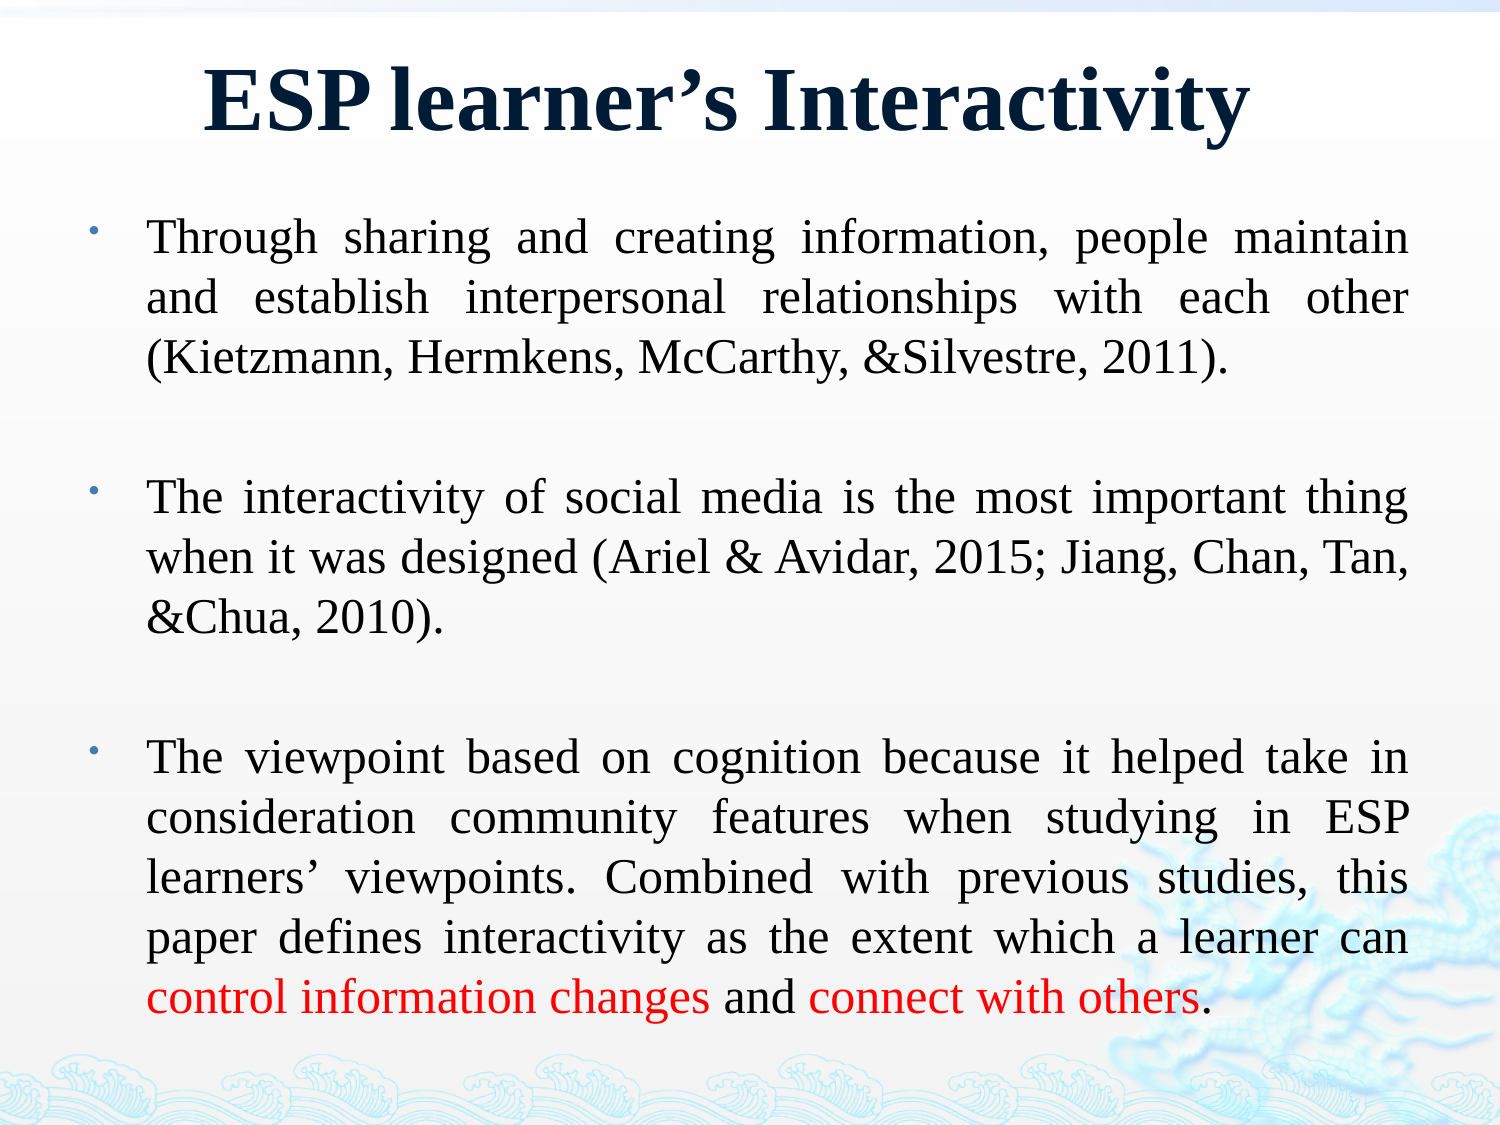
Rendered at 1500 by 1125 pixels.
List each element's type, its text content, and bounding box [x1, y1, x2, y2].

picture [0, 806, 1500, 1125]
title ESP learner’s Interactivity [64, 0, 1415, 188]
list Through sharing and creating information, people maintain and establish interpersonal relationships with each other (Kietzmann, Hermkens, McCarthy, &Silvestre, 2011). The interactivity of social media is the most important thing when it was designed (Ariel & Avidar, 2015; Jiang, Chan, Tan, &Chua, 2010). The viewpoint based on cognition because it helped take in consideration community features when studying in ESP learners’ viewpoints. Combined with previous studies, this paper defines interactivity as the extent which a learner can control information changes and connect with others. [75, 196, 1425, 1024]
